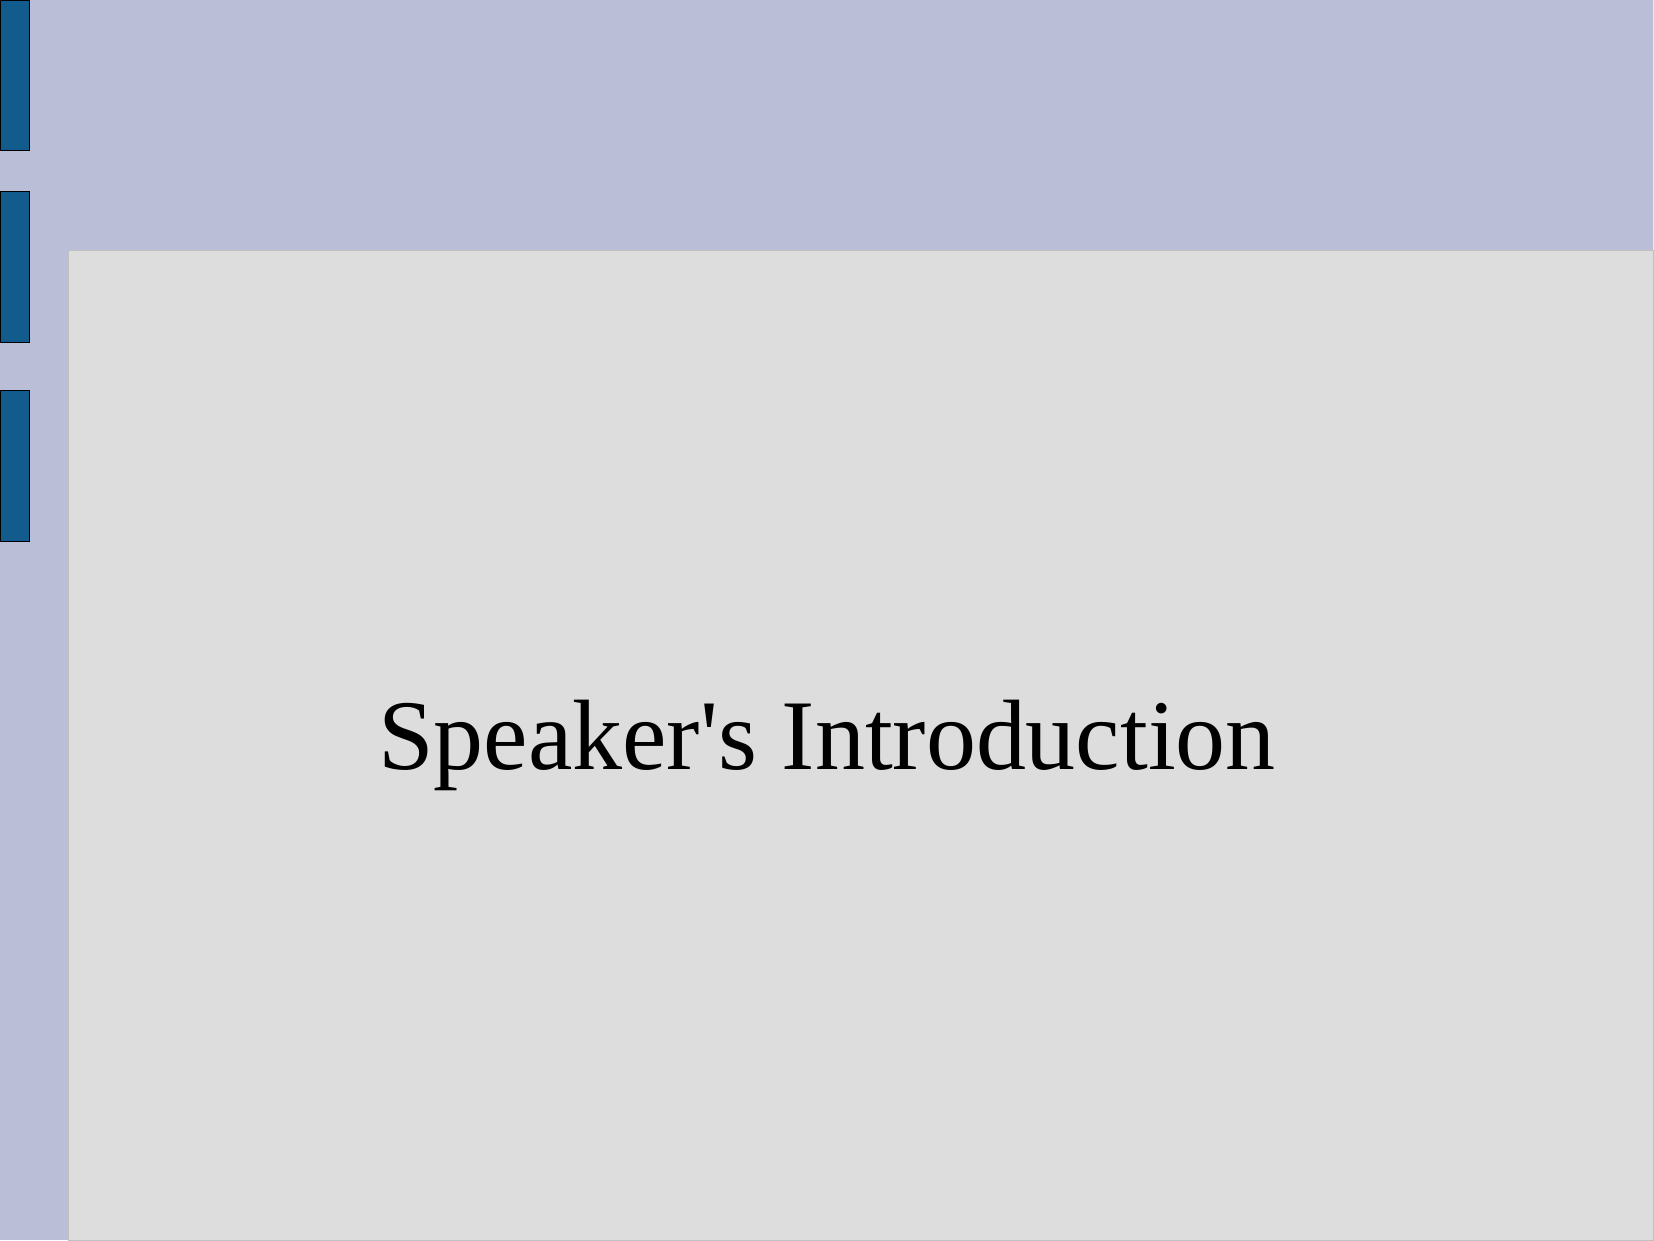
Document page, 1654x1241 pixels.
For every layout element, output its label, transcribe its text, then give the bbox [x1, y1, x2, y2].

subtitle Speaker's Introduction [121, 344, 1534, 1127]
